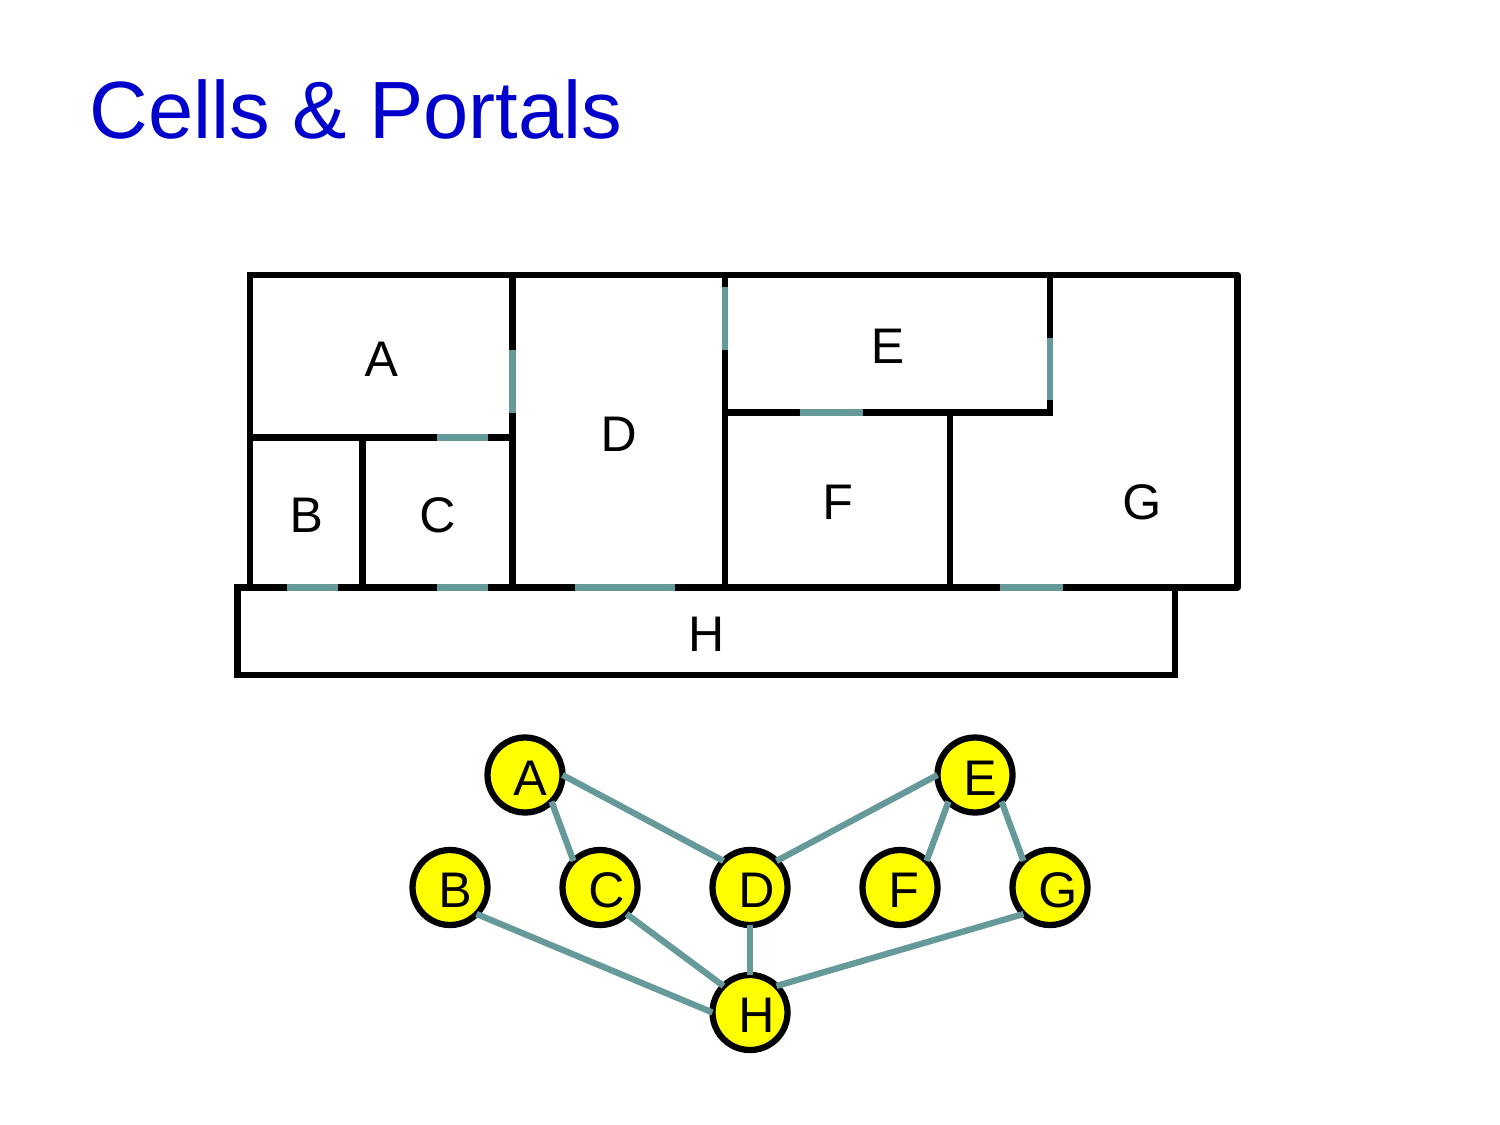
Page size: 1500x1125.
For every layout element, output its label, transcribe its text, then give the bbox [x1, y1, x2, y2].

text_box A [249, 274, 512, 437]
text_box C [363, 437, 513, 588]
text_box C [562, 849, 638, 926]
text_box F [725, 413, 947, 588]
text_box F [862, 849, 938, 926]
text_box G [1107, 462, 1177, 538]
text_box E [937, 737, 1013, 813]
text_box H [712, 975, 788, 1051]
text_box D [712, 849, 788, 925]
text_box G [1012, 849, 1088, 926]
text_box H [237, 587, 1175, 676]
text_box D [512, 274, 725, 587]
text_box E [724, 275, 1047, 413]
text_box A [487, 737, 563, 813]
text_box B [249, 437, 363, 588]
title Cells & Portals [74, 20, 1313, 163]
text_box B [412, 849, 488, 926]
